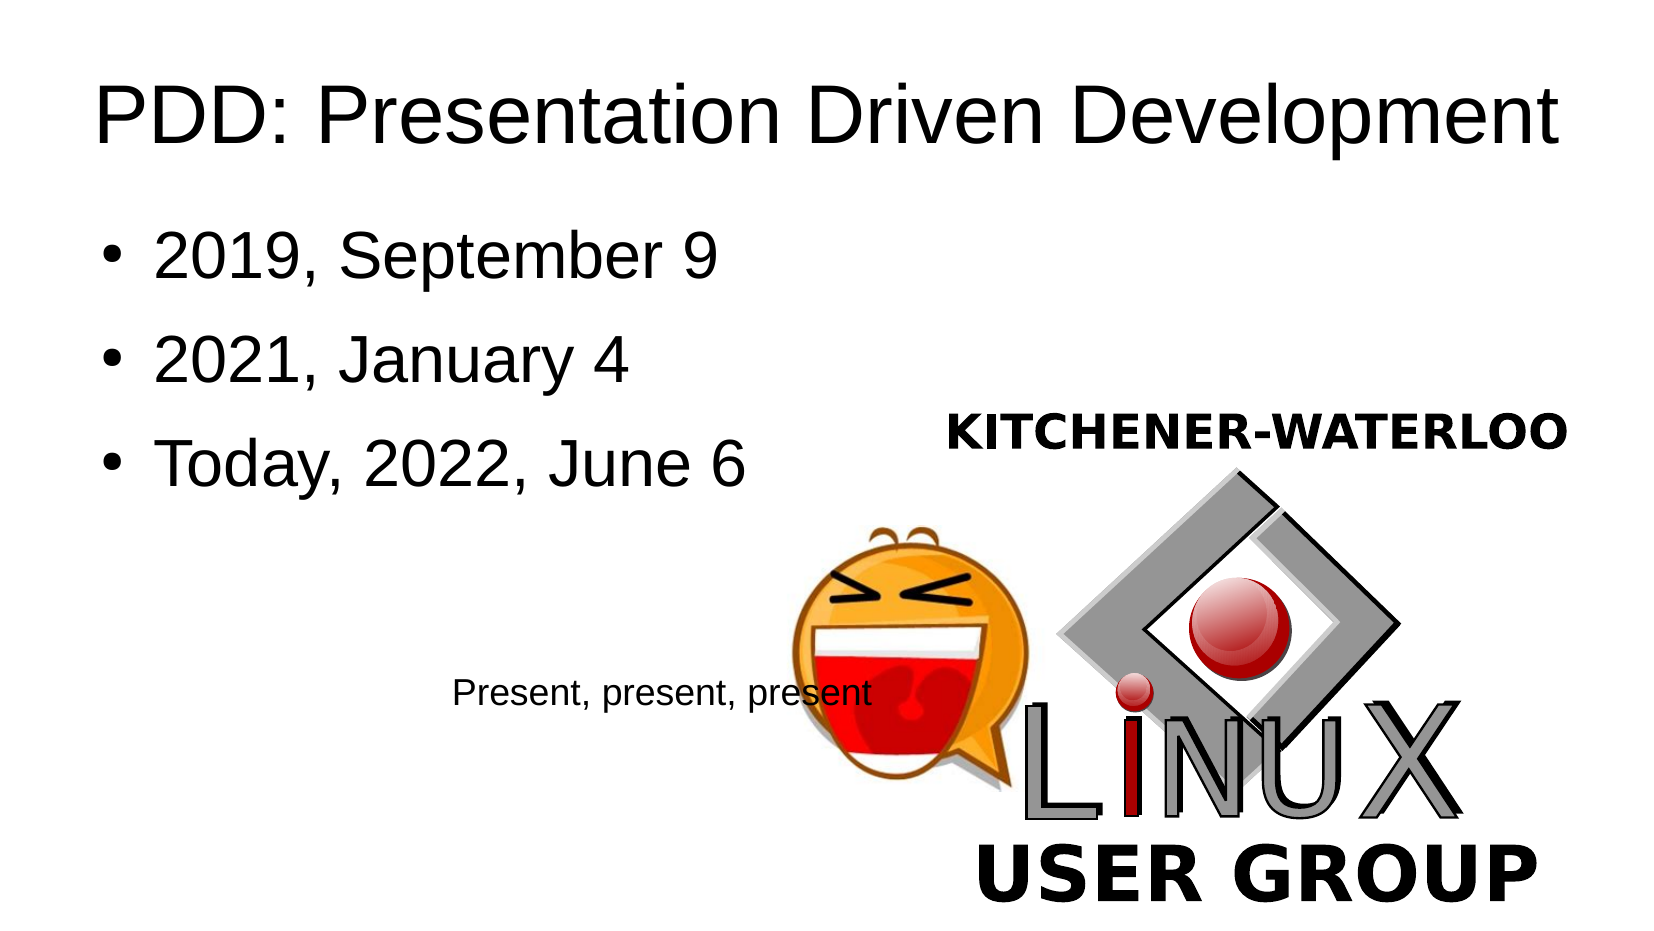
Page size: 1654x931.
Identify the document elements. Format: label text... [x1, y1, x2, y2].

title PDD: Presentation Driven Development [82, 37, 1571, 193]
list 2019, September 9 2021, January 4 Today, 2022, June 6 [82, 217, 1571, 532]
picture [650, 385, 1595, 931]
text_box Present, present, present [437, 663, 922, 721]
